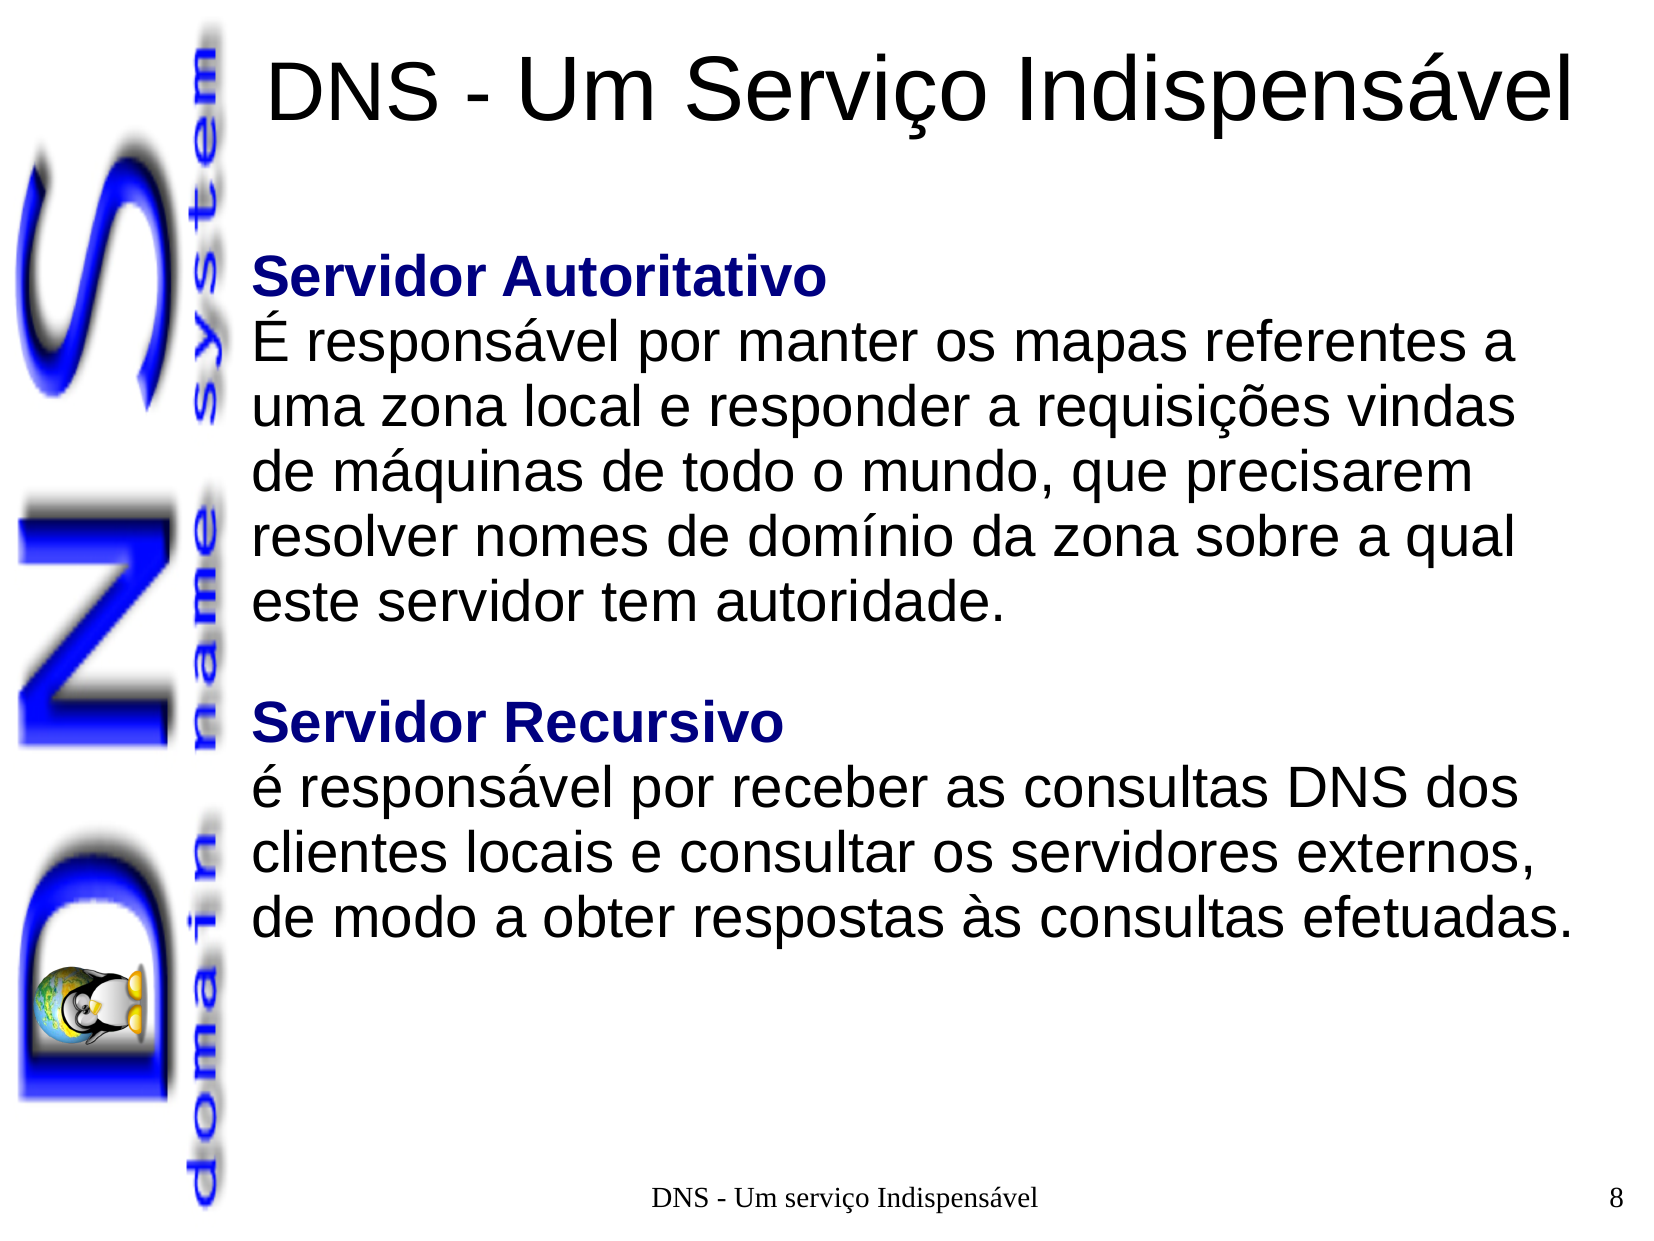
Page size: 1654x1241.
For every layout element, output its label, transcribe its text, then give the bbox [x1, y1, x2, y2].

title DNS - Um Serviço Indispensável [265, 29, 1654, 149]
picture [2, 2, 237, 1239]
text_box Servidor Autoritativo É responsável por manter os mapas referentes a uma zona local e responder a requisições vindas de máquinas de todo o mundo, que precisarem resolver nomes de domínio da zona sobre a qual este servidor tem autoridade. Servidor Recursivo é responsável por receber as consultas DNS dos clientes locais e consultar os servidores externos, de modo a obter respostas às consultas efetuadas. [236, 236, 1595, 1155]
